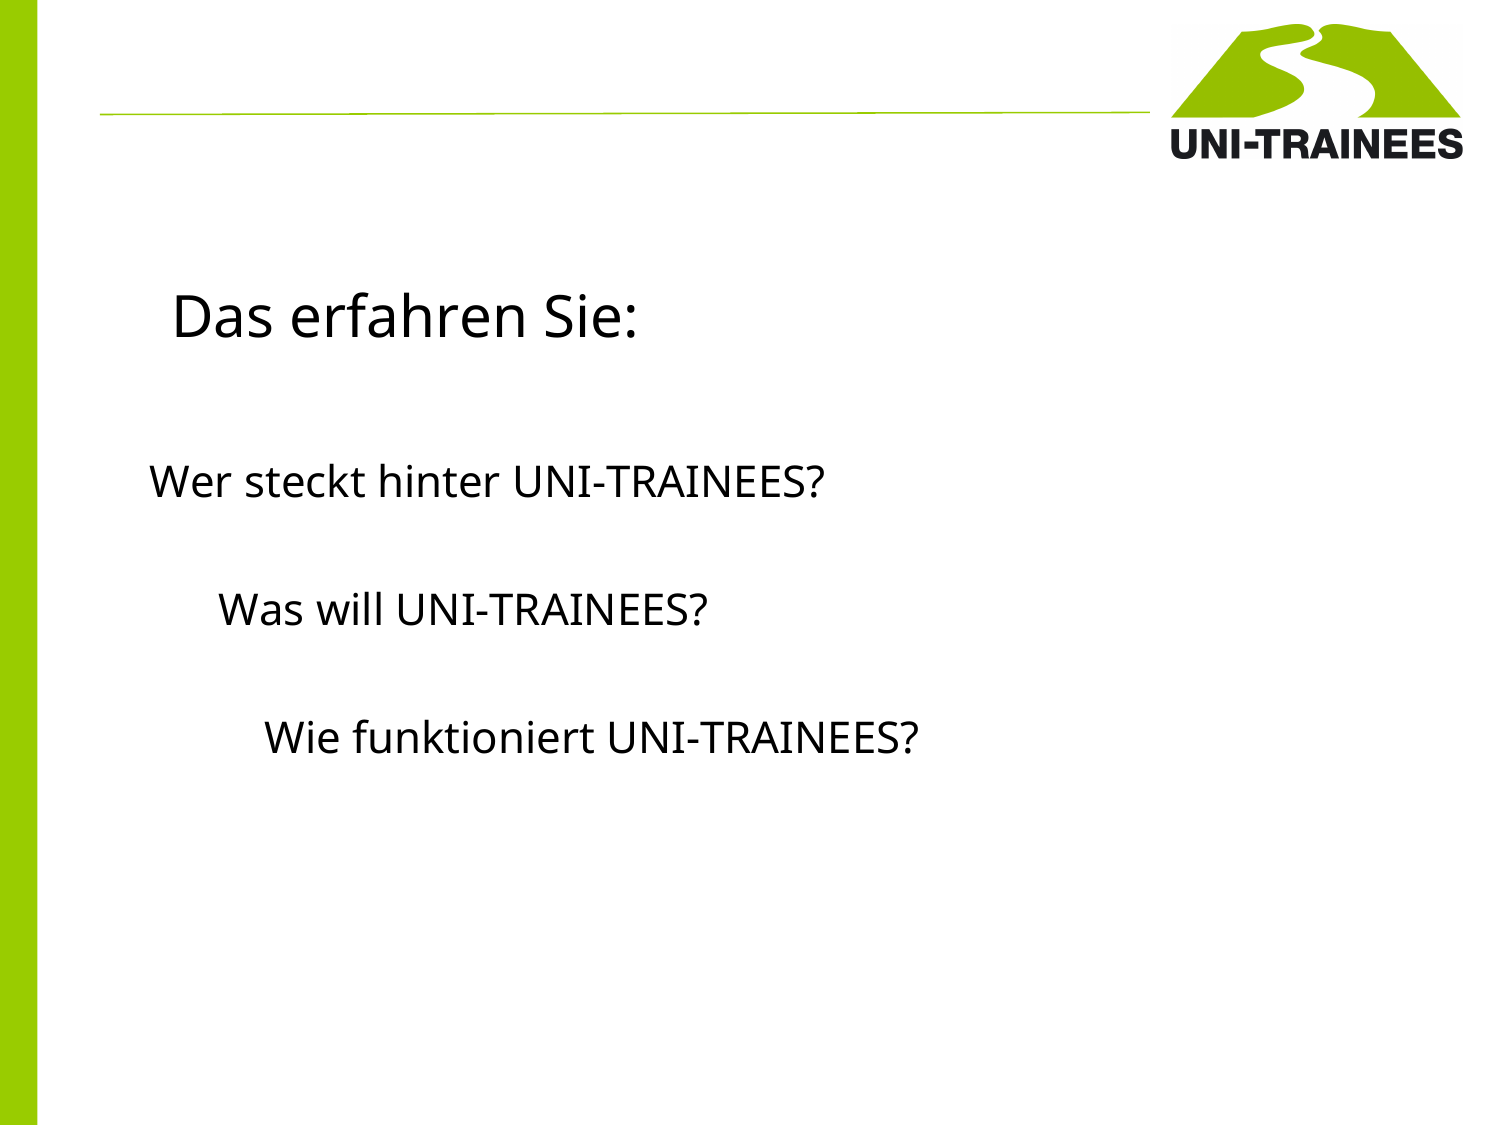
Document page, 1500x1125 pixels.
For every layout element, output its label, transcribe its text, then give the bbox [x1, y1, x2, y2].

list Das erfahren Sie: Wer steckt hinter UNI-TRAINEES? Was will UNI-TRAINEES? Wie funktioniert UNI-TRAINEES? [100, 184, 1376, 935]
picture [1171, 24, 1463, 159]
